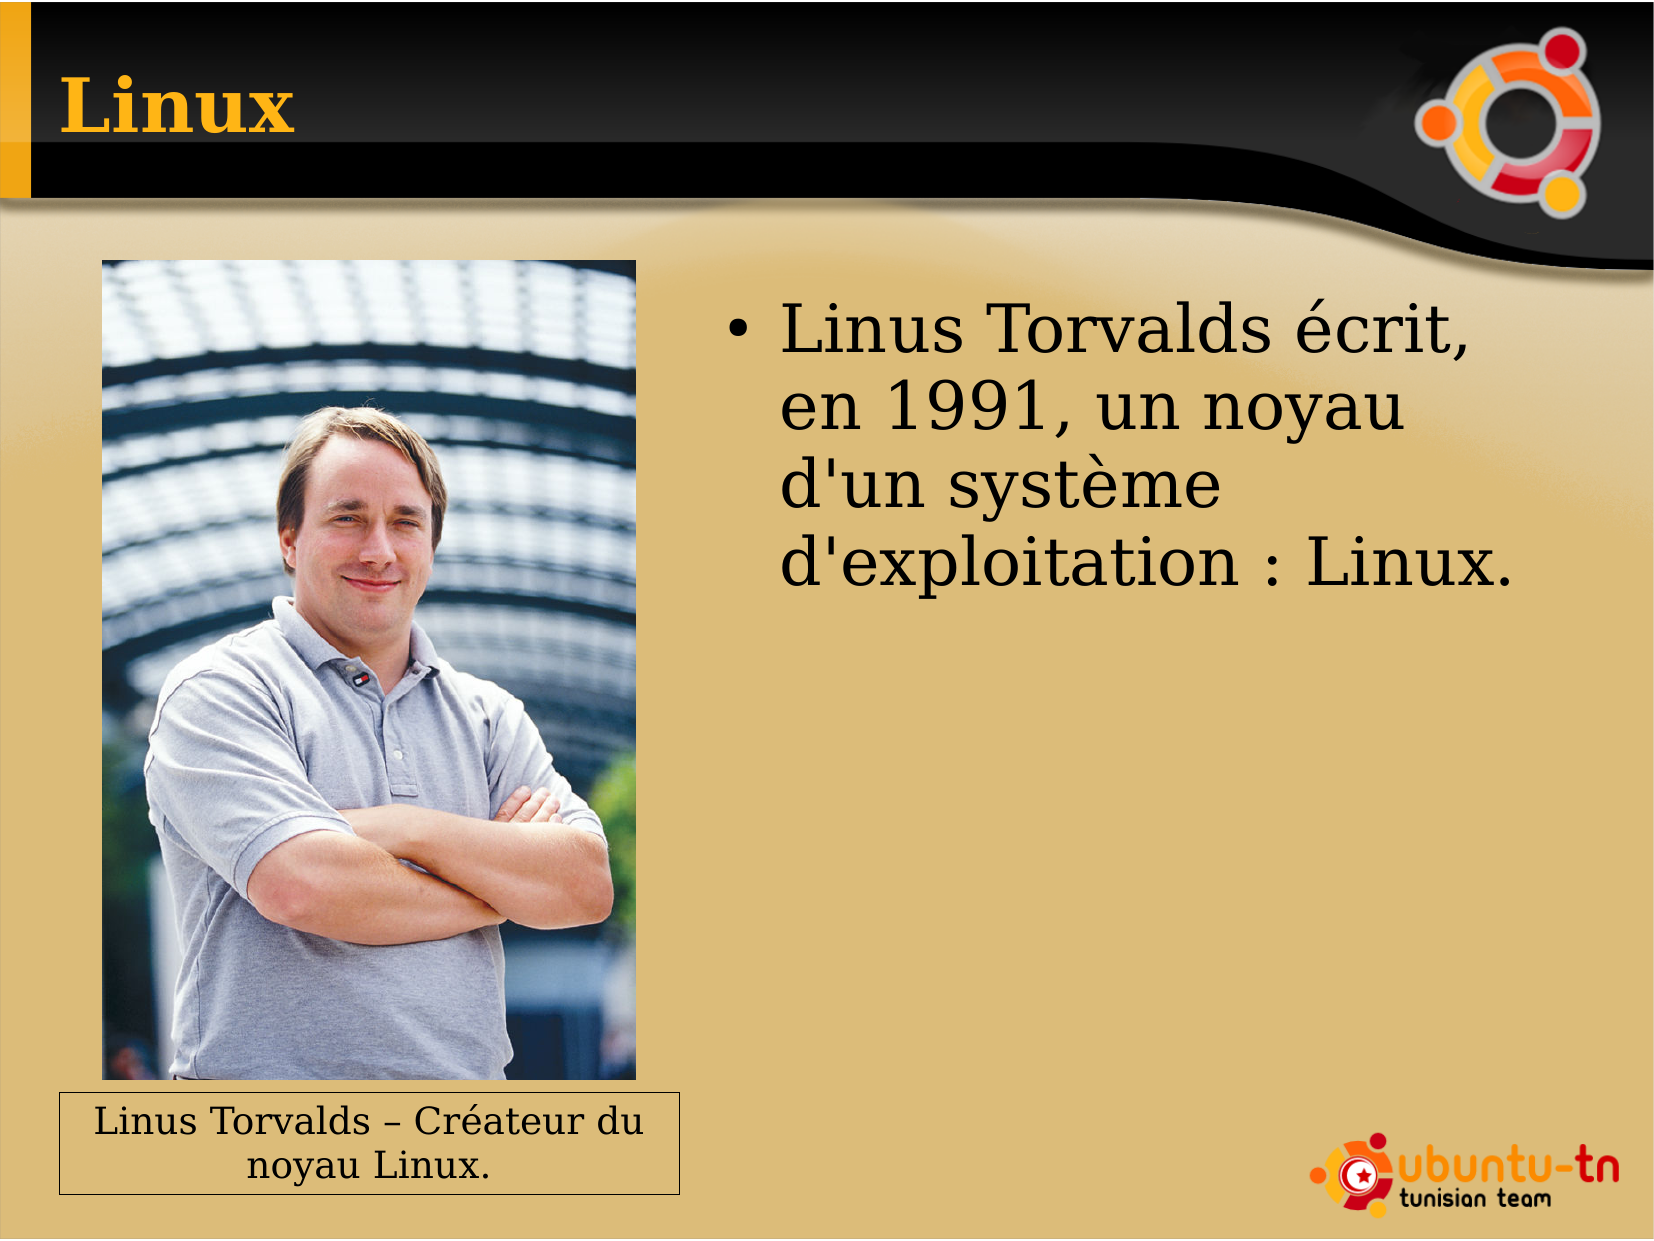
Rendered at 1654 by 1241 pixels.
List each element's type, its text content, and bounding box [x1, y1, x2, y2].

title Linux [59, 9, 1447, 202]
list Linus Torvalds écrit, en 1991, un noyau d'un système d'exploitation : Linux. [708, 290, 1572, 1109]
picture [0, 0, 1654, 1241]
text_box Linus Torvalds – Créateur du noyau Linux. [59, 1092, 680, 1195]
